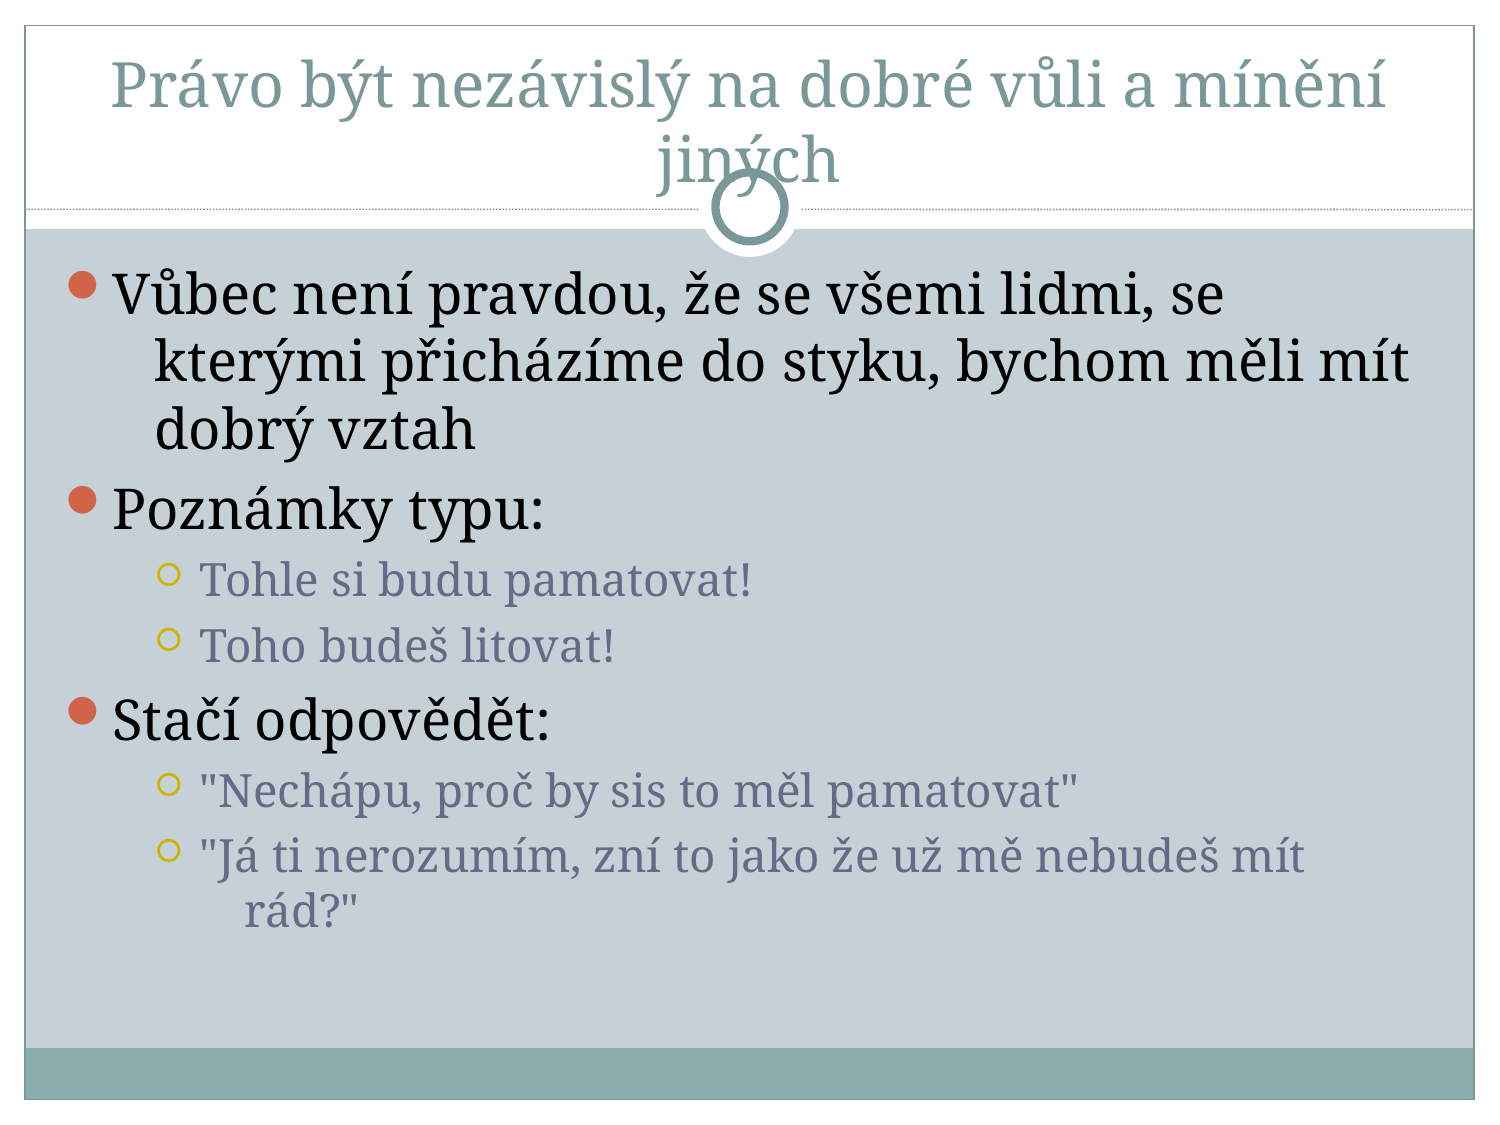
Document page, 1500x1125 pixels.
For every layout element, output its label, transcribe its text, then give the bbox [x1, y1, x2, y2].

list Vůbec není pravdou, že se všemi lidmi, se kterými přicházíme do styku, bychom měli mít dobrý vztah Poznámky typu: Tohle si budu pamatovat! Toho budeš litovat! Stačí odpovědět: "Nechápu, proč by sis to měl pamatovat" "Já ti nerozumím, zní to jako že už mě nebudeš mít rád?" [49, 250, 1445, 1001]
title Právo být nezávislý na dobré vůli a mínění jiných [49, 37, 1450, 162]
